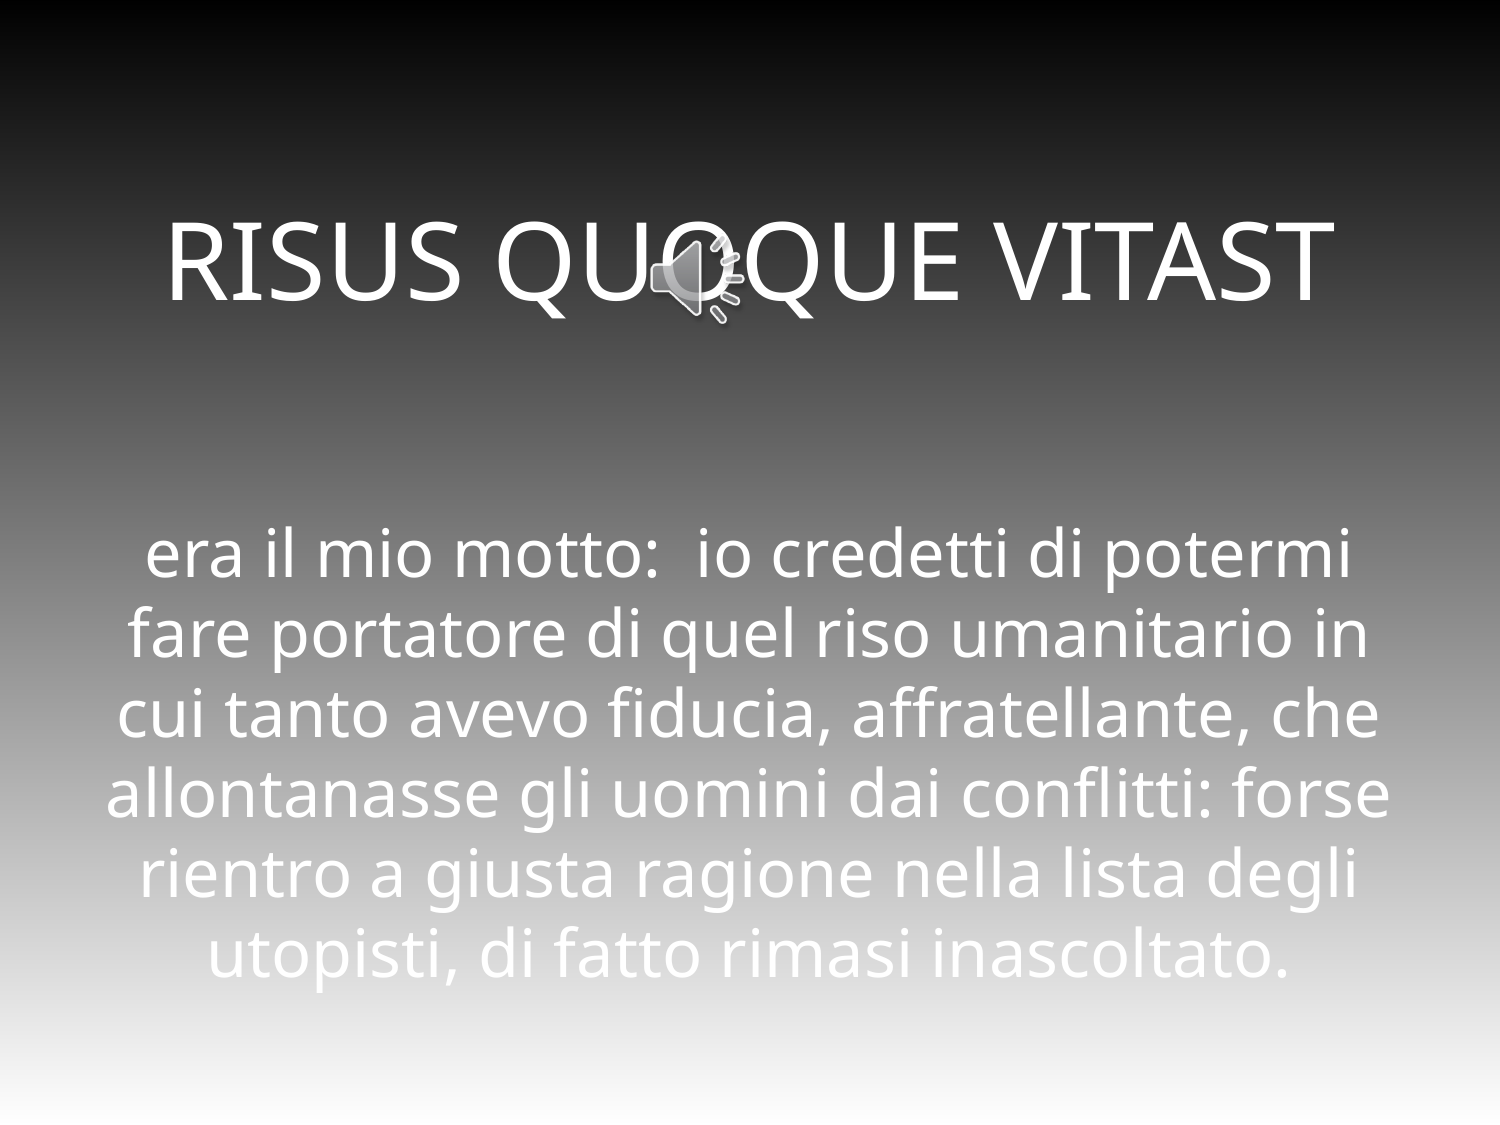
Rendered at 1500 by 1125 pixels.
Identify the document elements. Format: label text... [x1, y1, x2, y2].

picture [650, 231, 750, 332]
list RISUS QUOQUE VITAST era il mio motto: io credetti di potermi fare portatore di quel riso umanitario in cui tanto avevo fiducia, affratellante, che allontanasse gli uomini dai conflitti: forse rientro a giusta ragione nella lista degli utopisti, di fatto rimasi inascoltato. [75, 184, 1425, 927]
